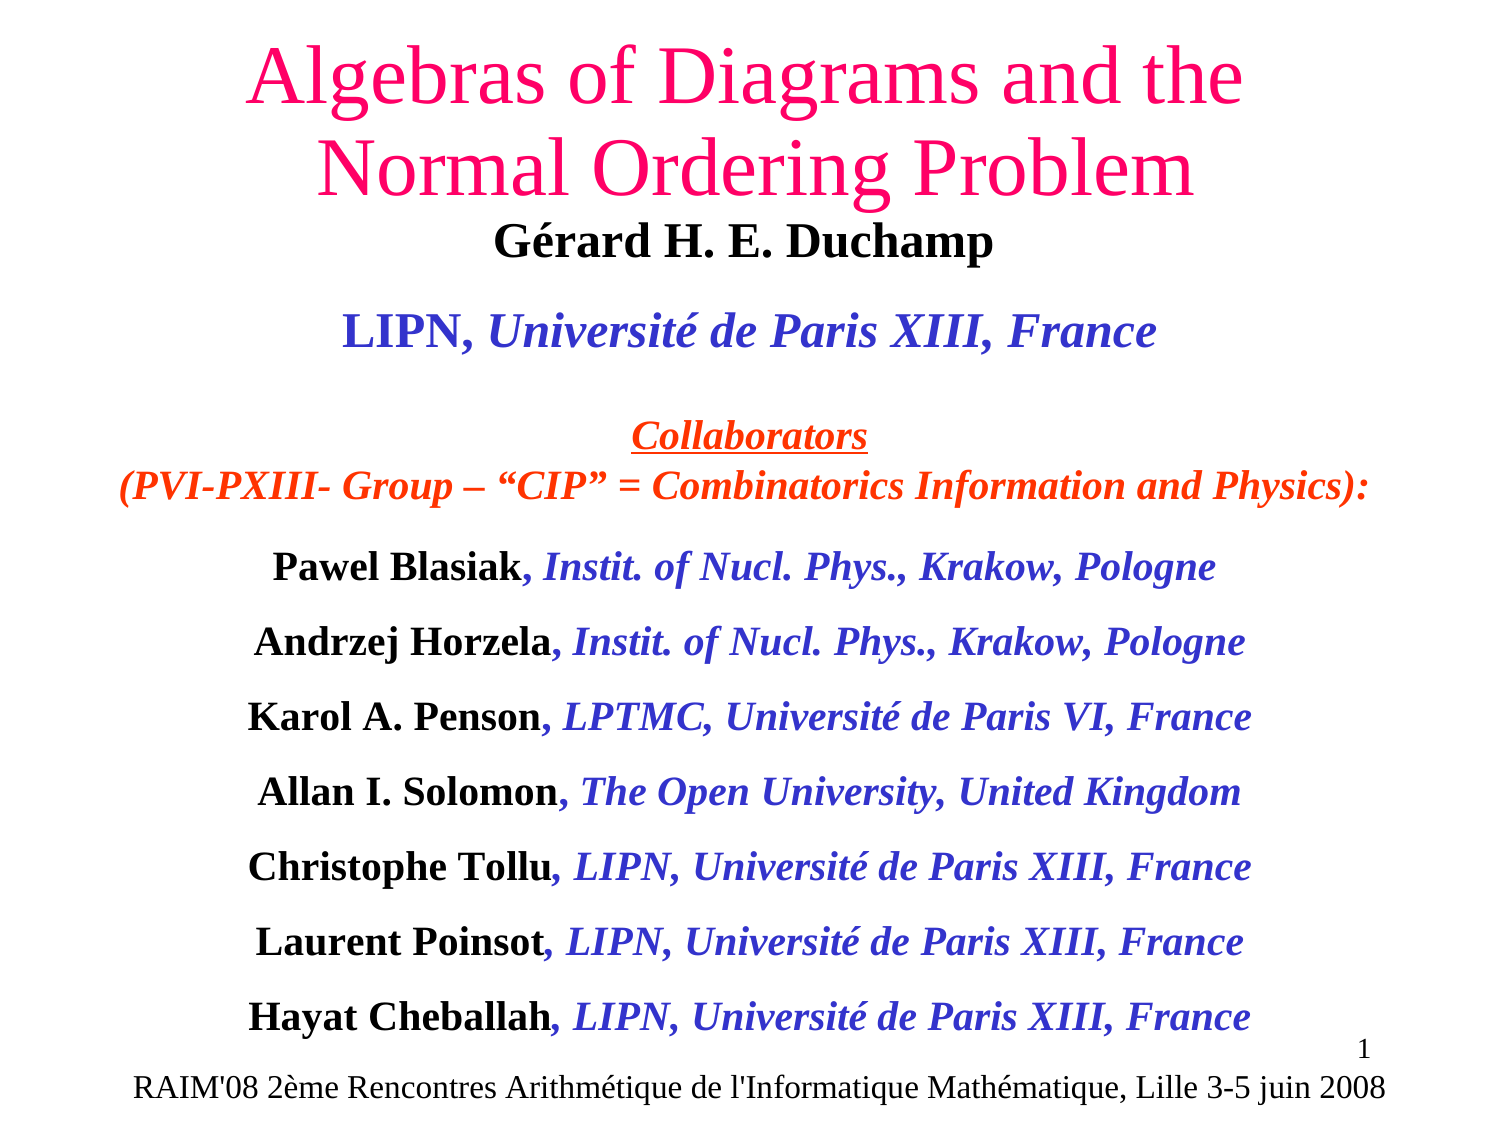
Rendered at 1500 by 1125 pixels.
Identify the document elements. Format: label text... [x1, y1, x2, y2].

text_box Gérard H. E. Duchamp LIPN, Université de Paris XIII, France Collaborators (PVI-PXIII- Group – “CIP” = Combinatorics Information and Physics): Pawel Blasiak, Instit. of Nucl. Phys., Krakow, Pologne Andrzej Horzela, Instit. of Nucl. Phys., Krakow, Pologne Karol A. Penson, LPTMC, Université de Paris VI, France Allan I. Solomon, The Open University, United Kingdom Christophe Tollu, LIPN, Université de Paris XIII, France Laurent Poinsot, LIPN, Université de Paris XIII, France Hayat Cheballah, LIPN, Université de Paris XIII, France [12, 169, 1488, 1047]
title Algebras of Diagrams and the Normal Ordering Problem [37, 2, 1476, 169]
text_box RAIM'08 2ème Rencontres Arithmétique de l'Informatique Mathématique, Lille 3-5 juin 2008 [118, 1051, 1408, 1125]
